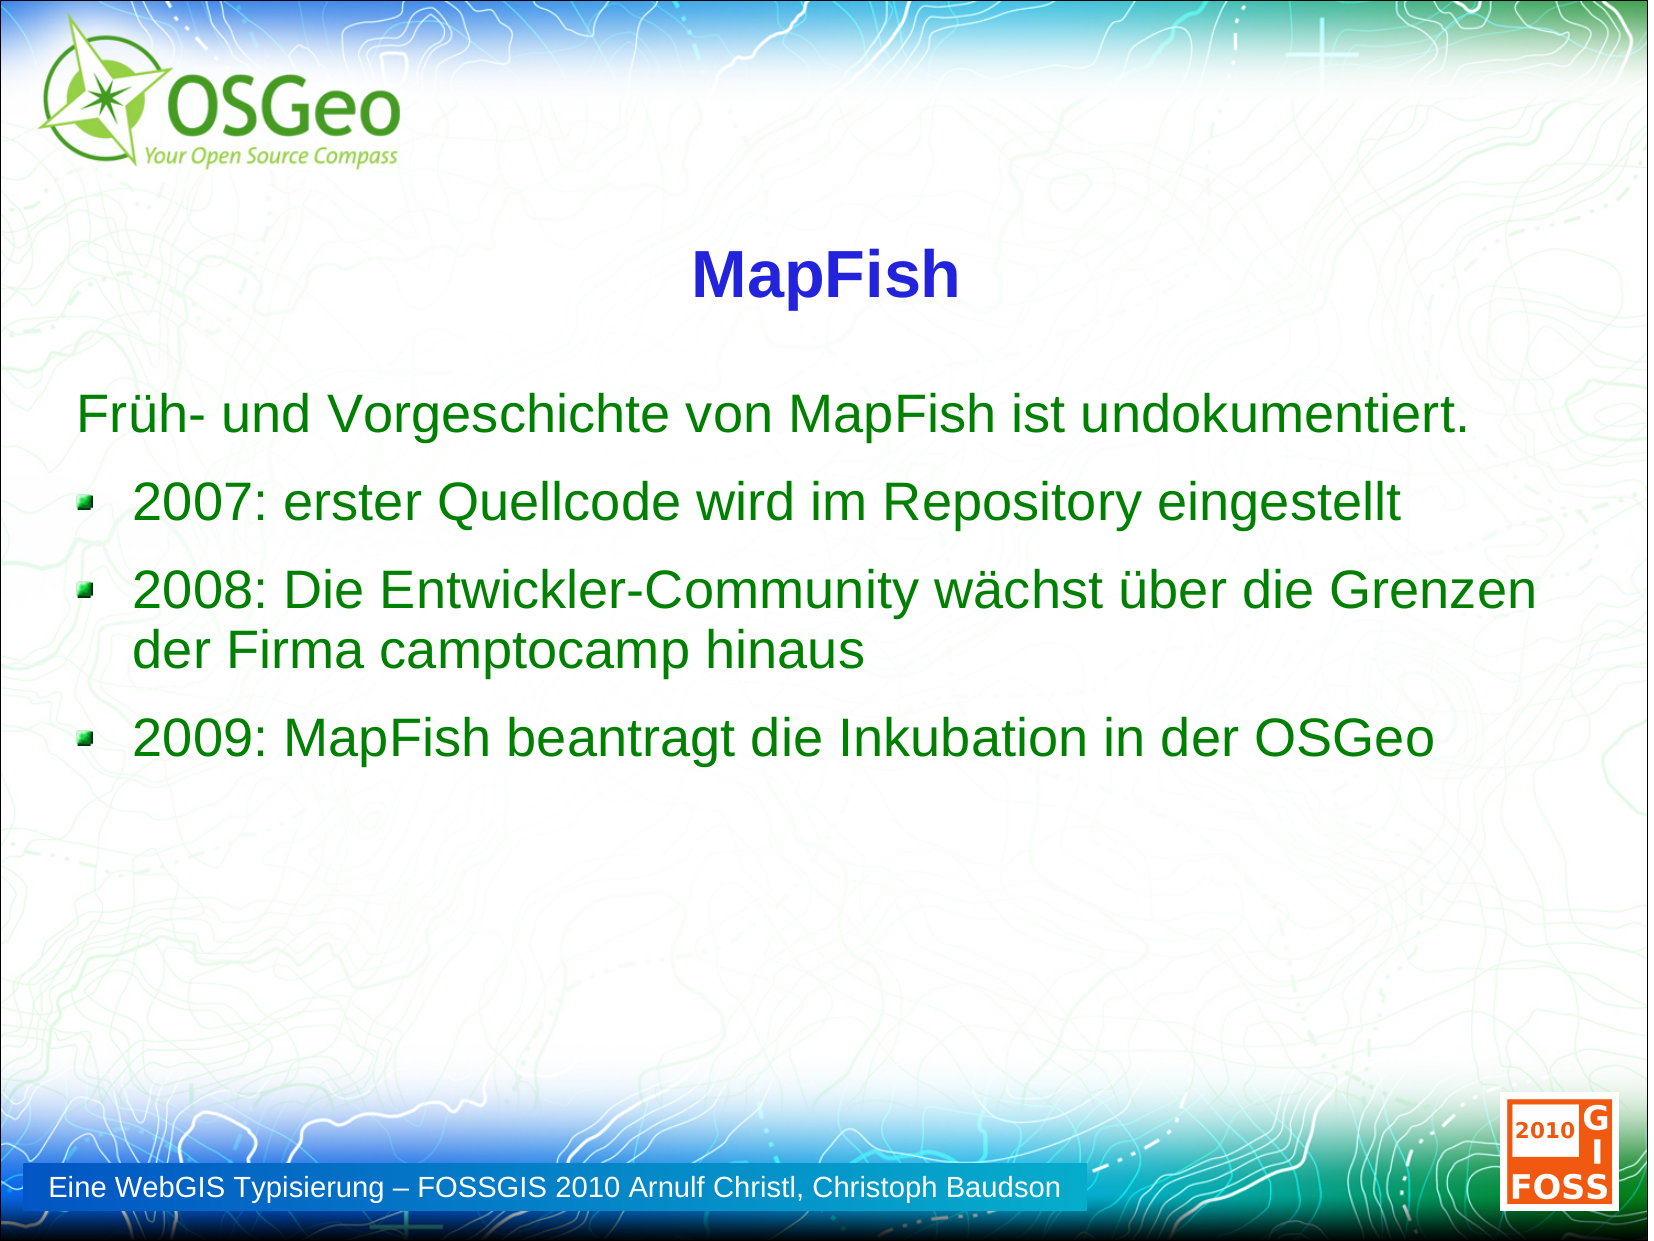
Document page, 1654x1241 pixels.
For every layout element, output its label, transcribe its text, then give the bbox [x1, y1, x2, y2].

title MapFish [82, 200, 1571, 349]
list Früh- und Vorgeschichte von MapFish ist undokumentiert. 2007: erster Quellcode wird im Repository eingestellt 2008: Die Entwickler-Community wächst über die Grenzen der Firma camptocamp hinaus 2009: MapFish beantragt die Inkubation in der OSGeo [76, 383, 1565, 1123]
picture [1, 1, 1647, 1240]
